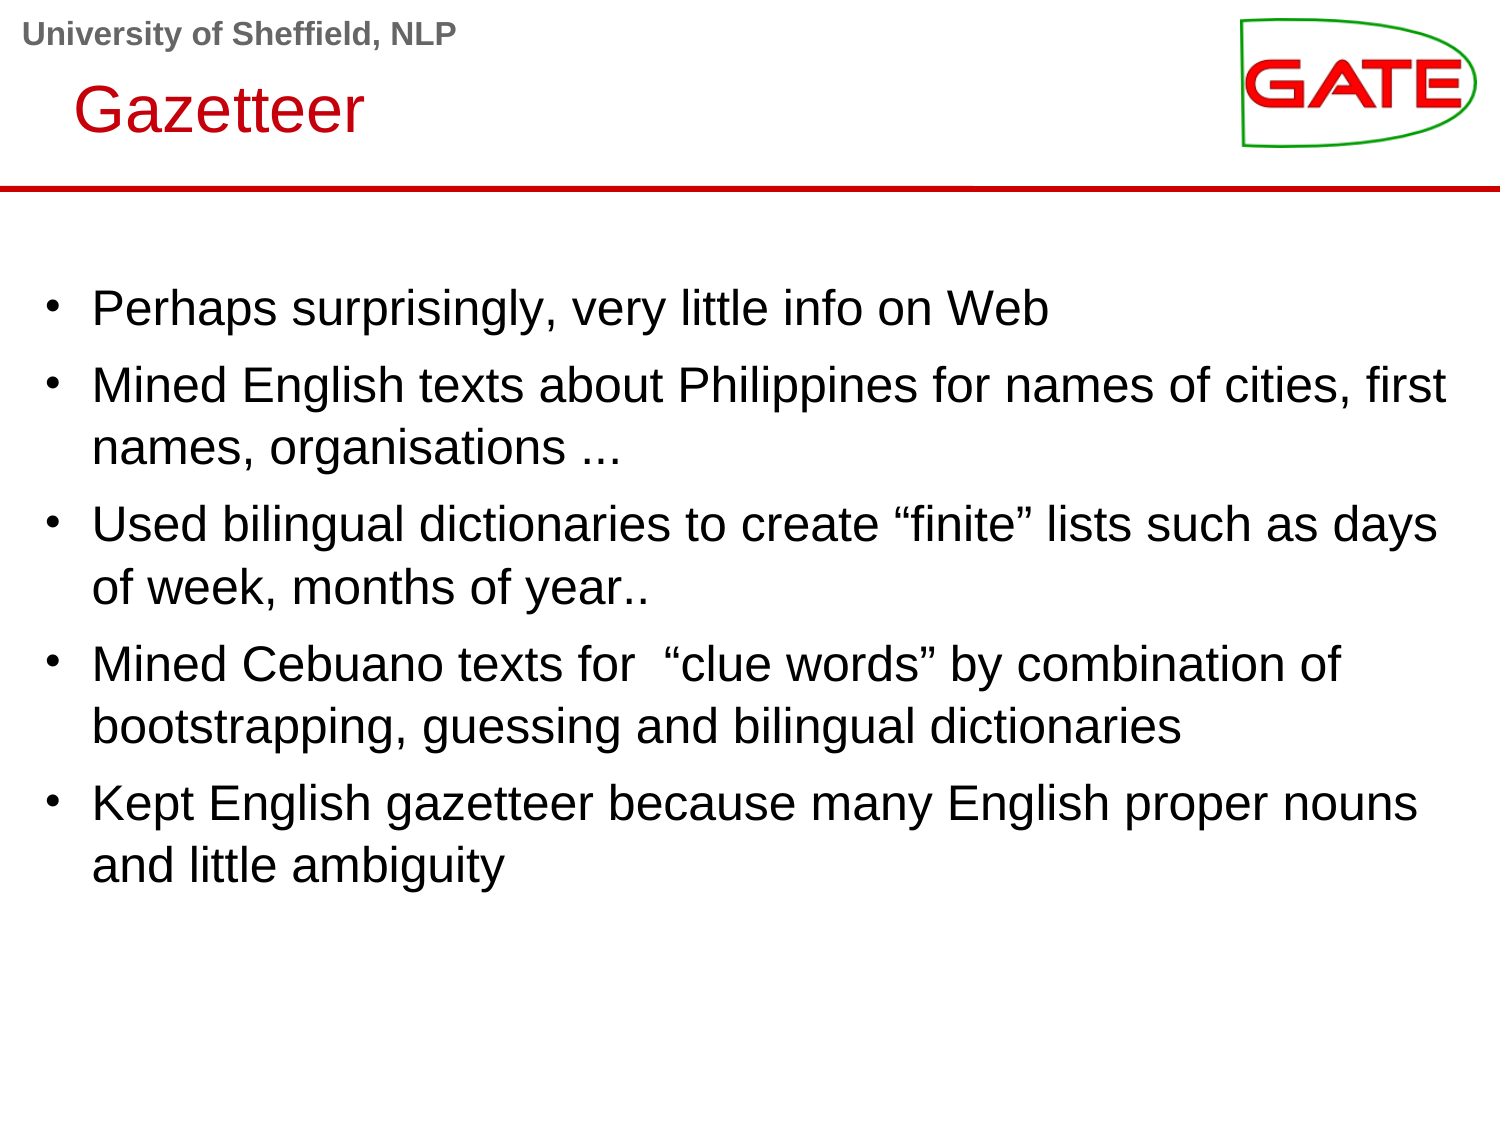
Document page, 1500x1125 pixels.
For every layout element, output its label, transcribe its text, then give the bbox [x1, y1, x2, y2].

title Gazetteer [59, 0, 1335, 154]
list Perhaps surprisingly, very little info on Web Mined English texts about Philippines for names of cities, first names, organisations ... Used bilingual dictionaries to create “finite” lists such as days of week, months of year.. Mined Cebuano texts for “clue words” by combination of bootstrapping, guessing and bilingual dictionaries Kept English gazetteer because many English proper nouns and little ambiguity [29, 265, 1477, 1093]
picture [1335, 18, 1477, 148]
